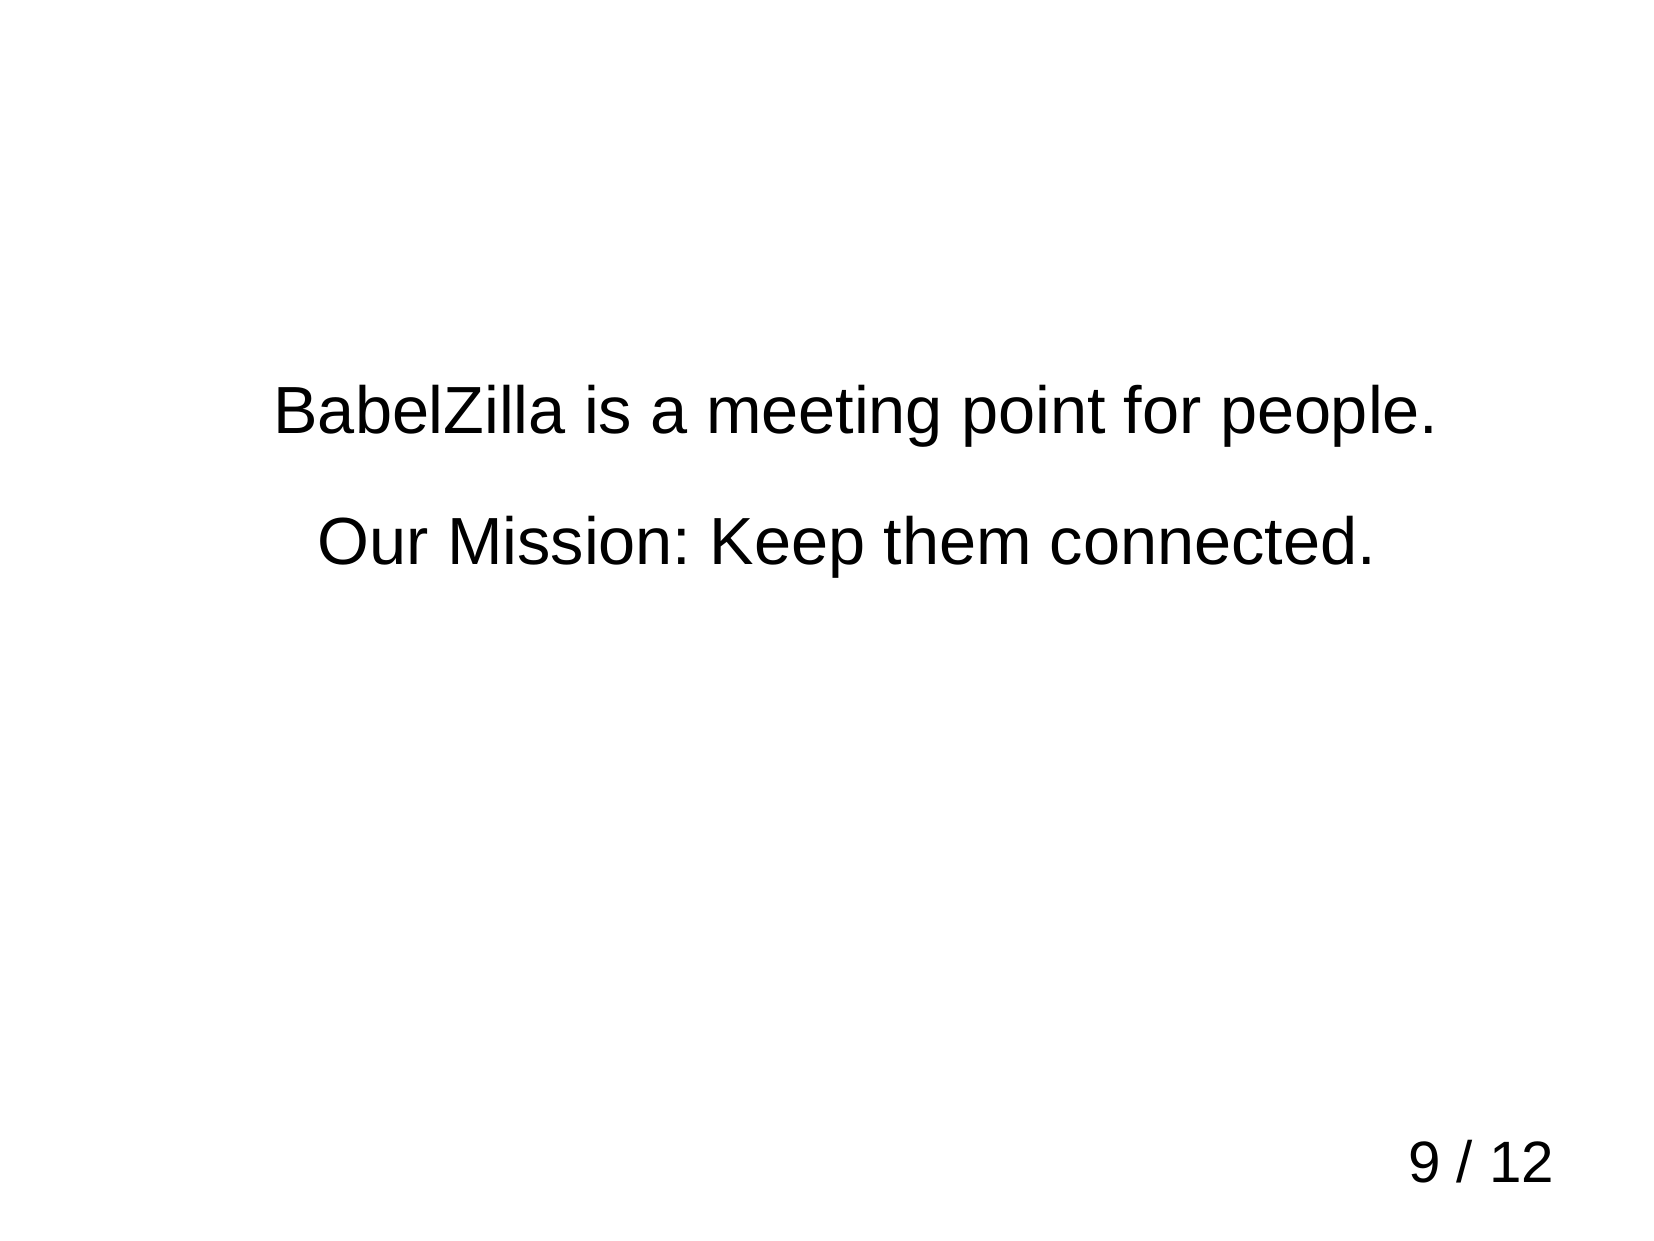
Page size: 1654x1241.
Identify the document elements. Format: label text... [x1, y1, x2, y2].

text_box BabelZilla is a meeting point for people. Our Mission: Keep them connected. [212, 366, 1501, 768]
text_box <numéro> / 12 [1366, 1122, 1654, 1229]
